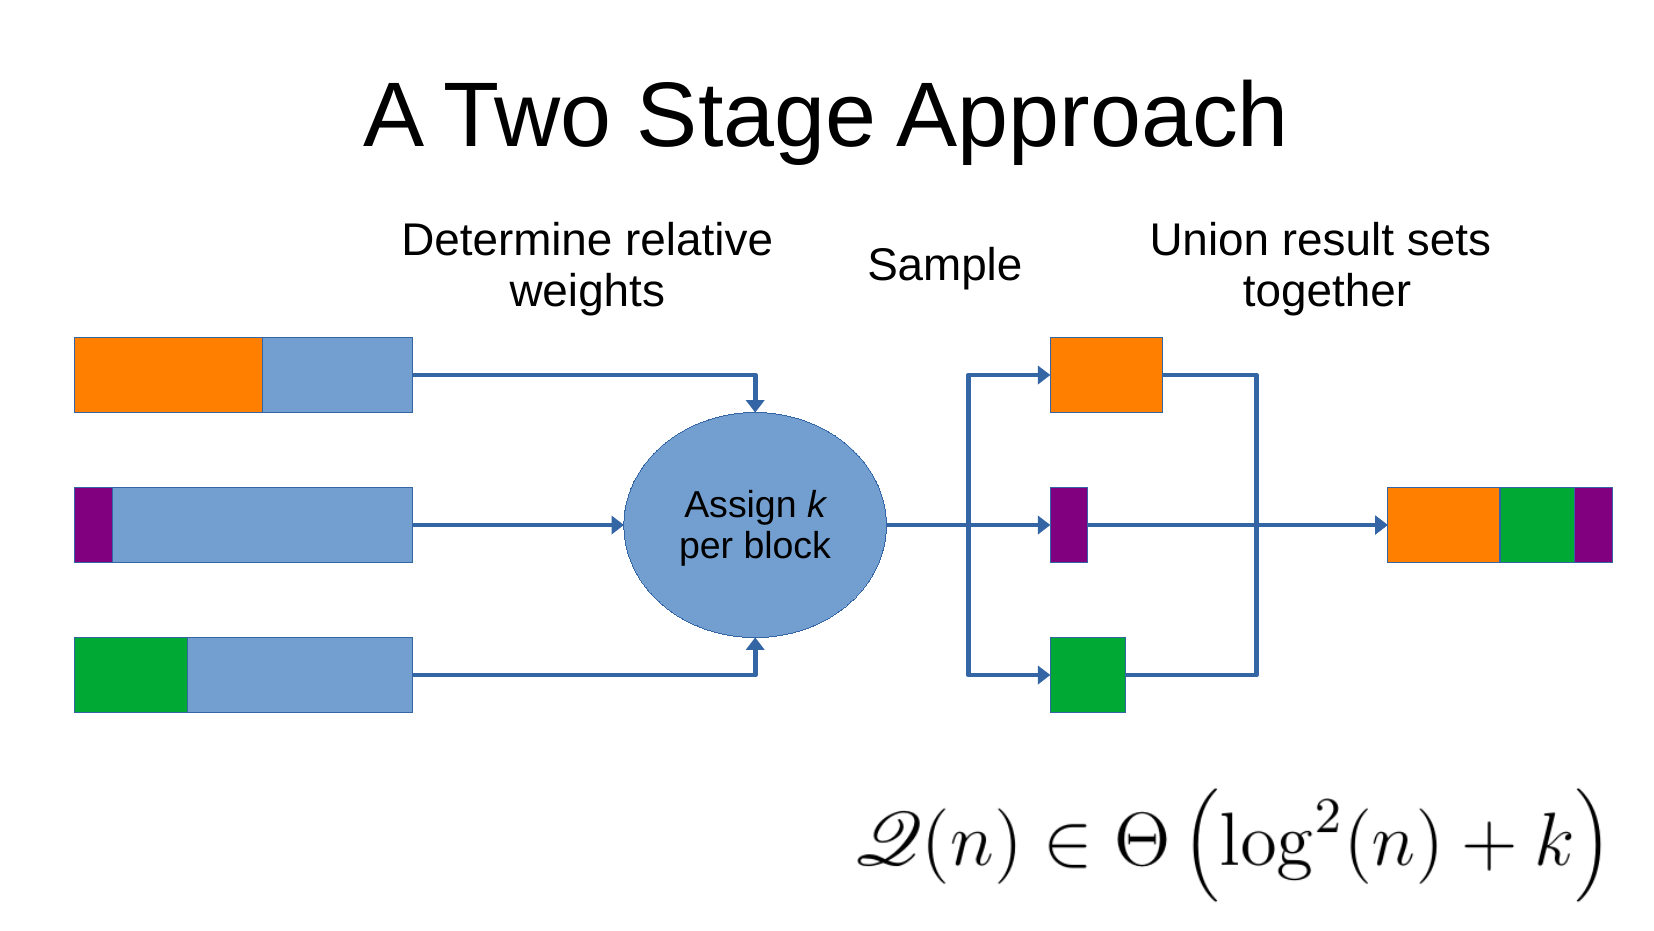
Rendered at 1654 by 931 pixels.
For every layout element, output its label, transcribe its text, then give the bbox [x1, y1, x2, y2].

text_box [74, 487, 413, 563]
text_box Sample [852, 231, 1051, 298]
text_box [1387, 487, 1613, 563]
text_box Determine relative weights [386, 206, 788, 324]
text_box [1050, 637, 1126, 713]
text_box [1050, 487, 1088, 563]
text_box [74, 637, 413, 713]
text_box Assign k per block [623, 412, 887, 638]
title A Two Stage Approach [82, 37, 1571, 193]
picture [834, 749, 1613, 927]
text_box Union result sets together [1134, 206, 1519, 324]
text_box [1050, 337, 1163, 413]
text_box [74, 337, 413, 413]
